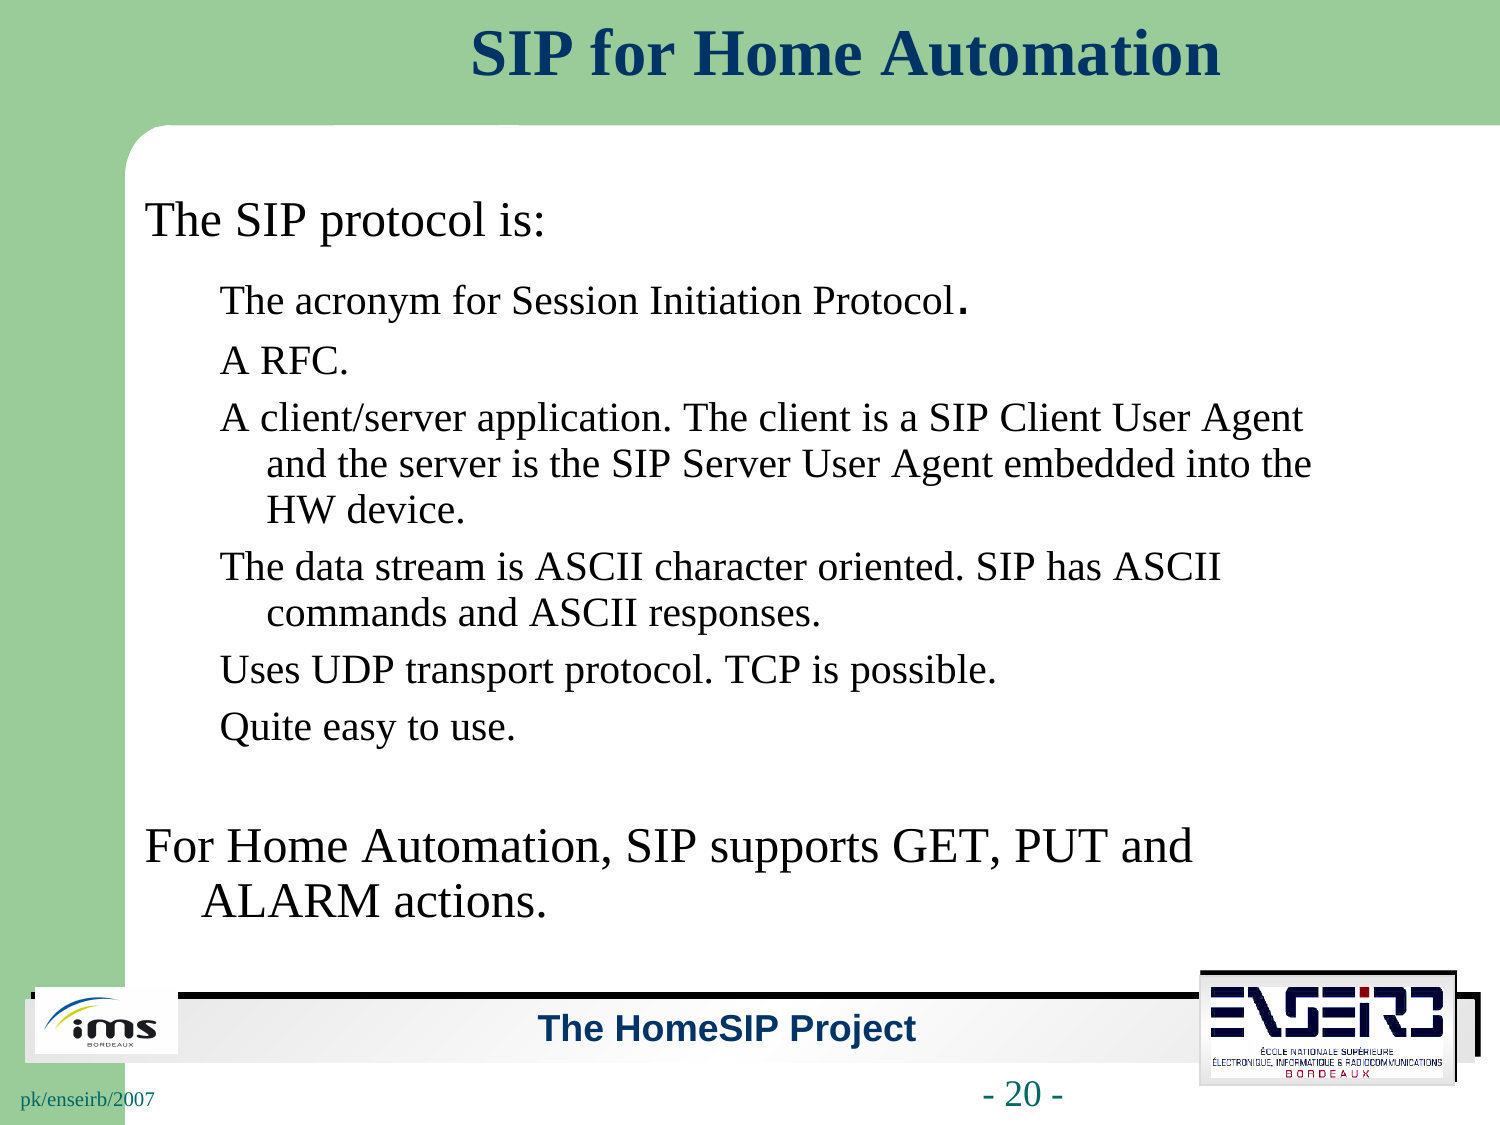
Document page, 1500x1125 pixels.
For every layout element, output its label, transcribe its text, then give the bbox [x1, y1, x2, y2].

picture [1211, 987, 1443, 1078]
text_box The SIP protocol is: The acronym for Session Initiation Protocol. A RFC. A client/server application. The client is a SIP Client User Agent and the server is the SIP Server User Agent embedded into the HW device. The data stream is ASCII character oriented. SIP has ASCII commands and ASCII responses. Uses UDP transport protocol. TCP is possible. Quite easy to use. For Home Automation, SIP supports GET, PUT and ALARM actions. [129, 184, 1392, 796]
picture [35, 987, 178, 1054]
text_box SIP for Home Automation [246, 8, 1447, 99]
